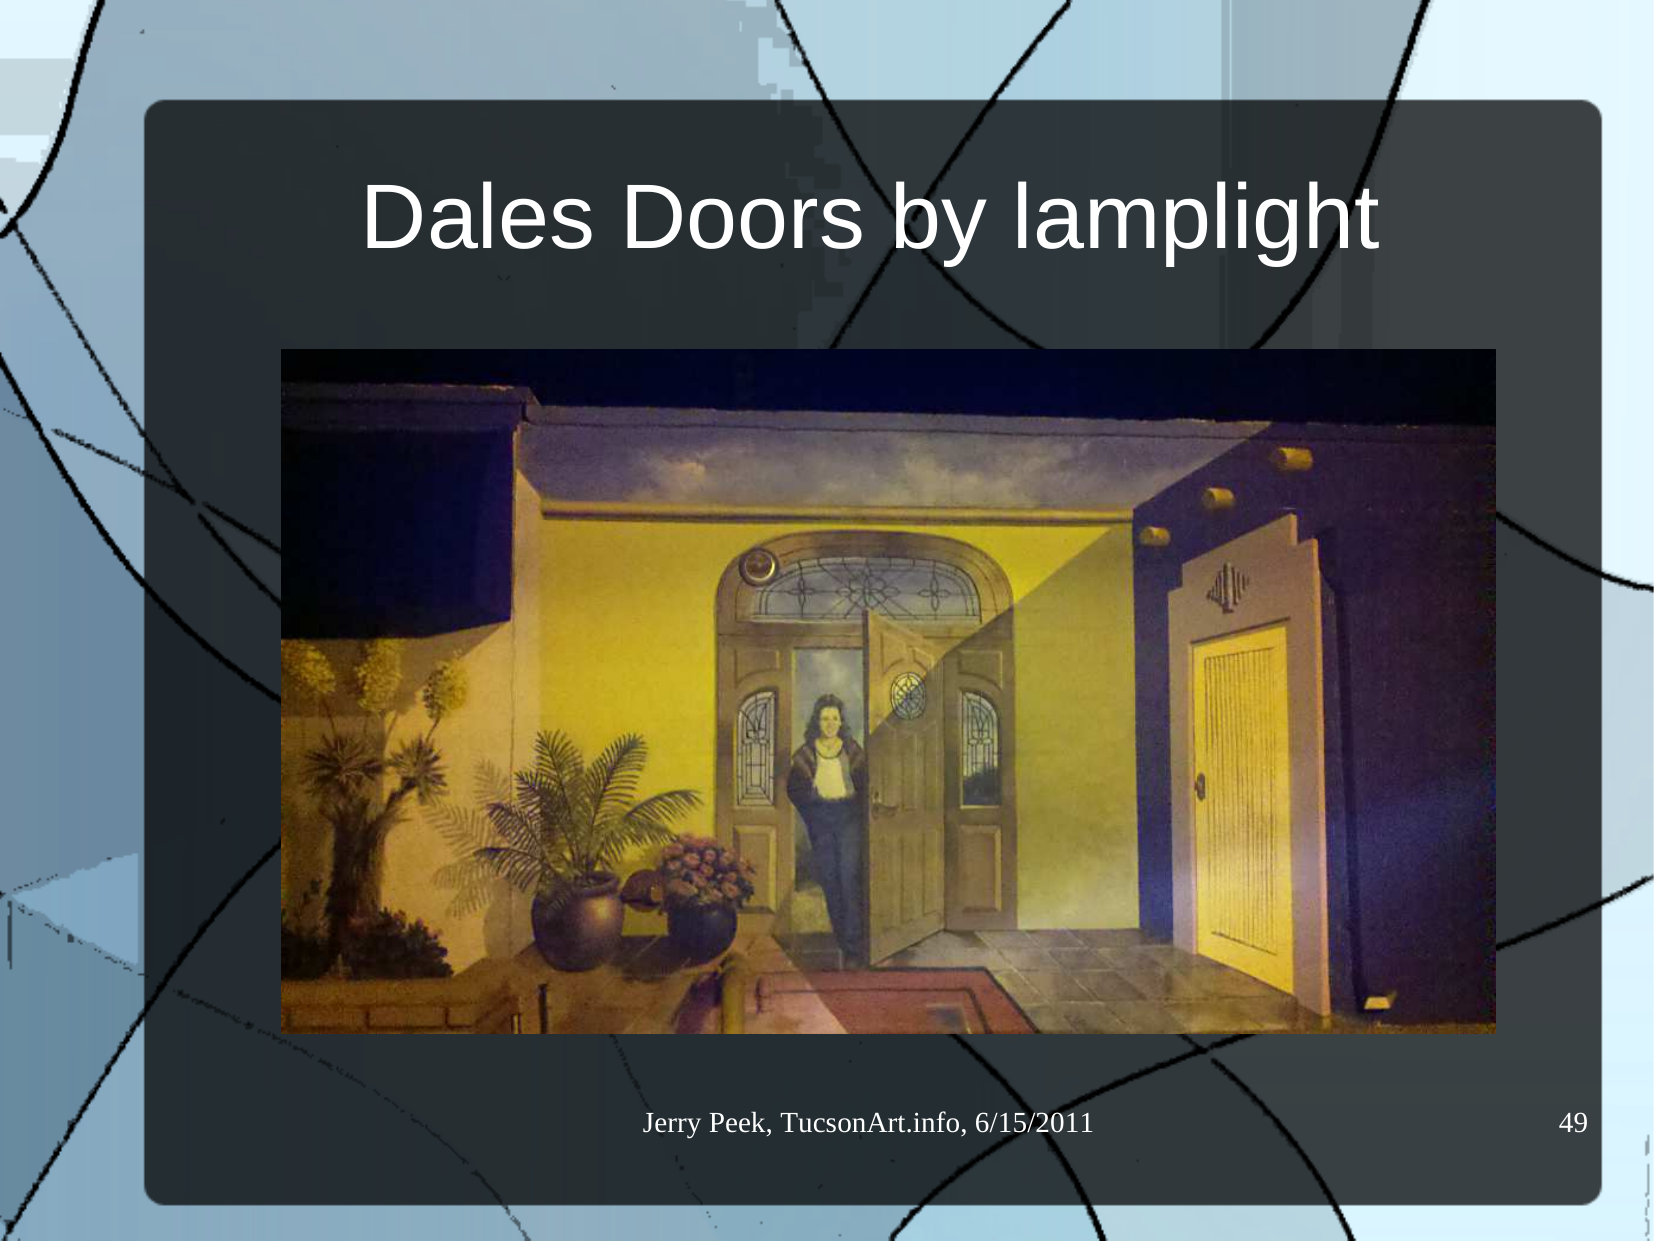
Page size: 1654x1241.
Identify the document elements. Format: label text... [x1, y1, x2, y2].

picture [0, 0, 1654, 1241]
title Dales Doors by lamplight [159, 108, 1583, 325]
